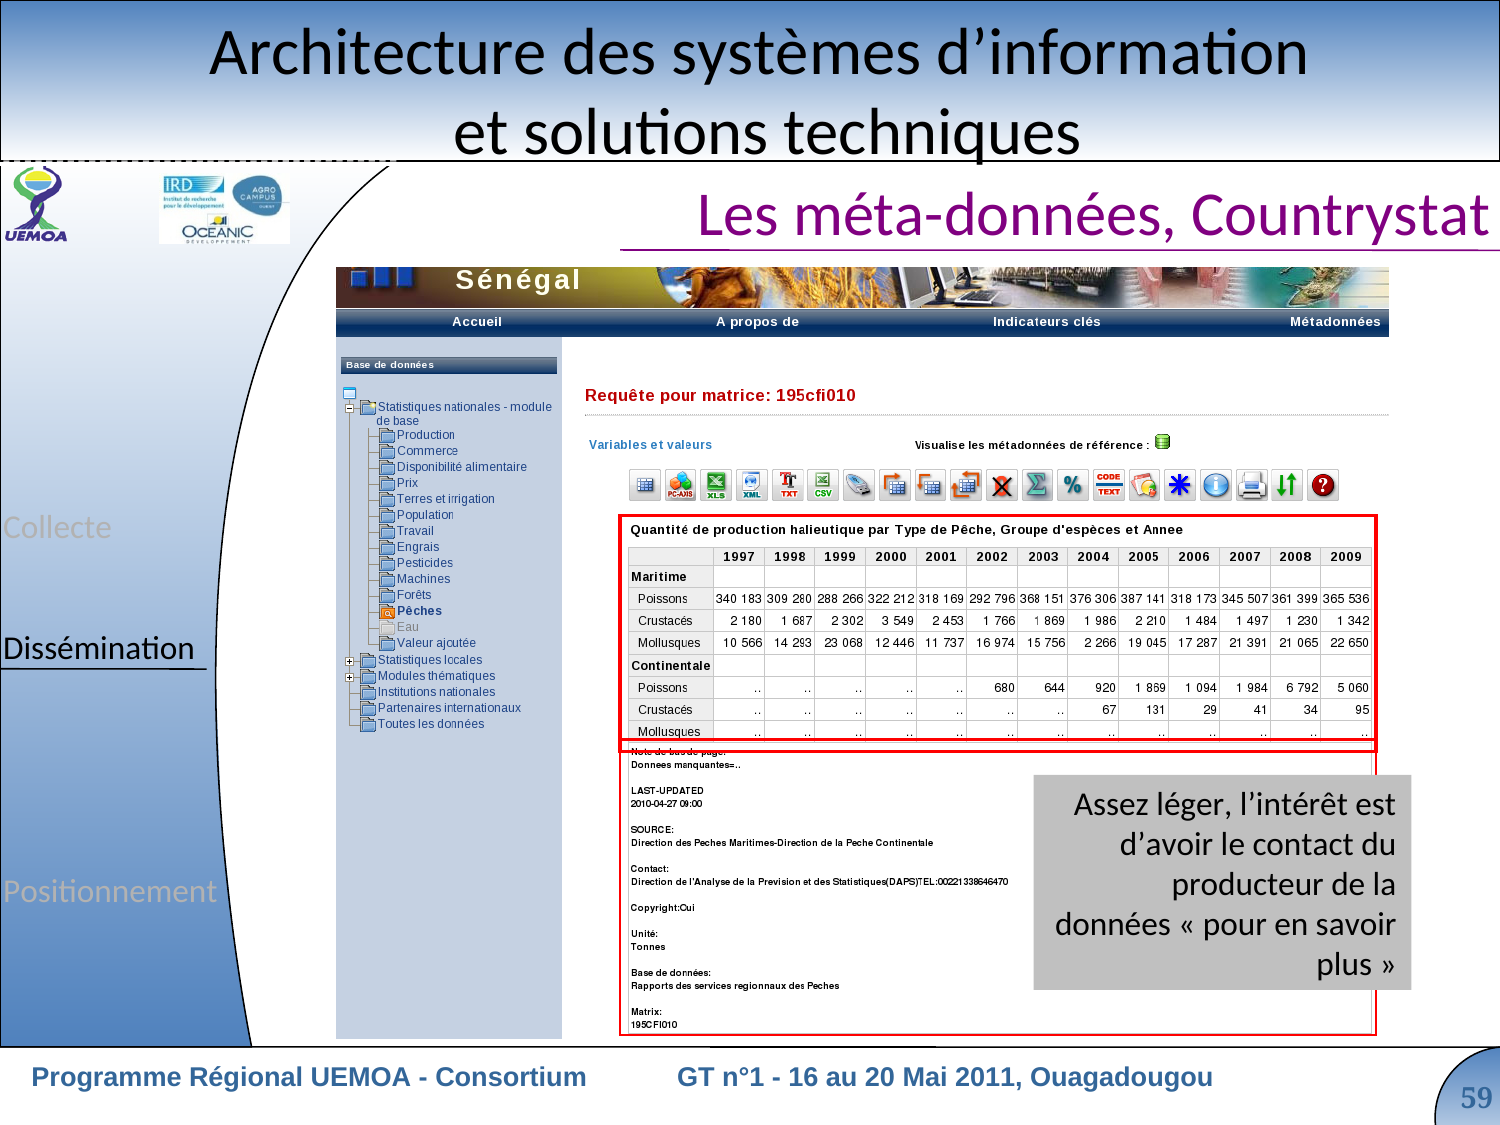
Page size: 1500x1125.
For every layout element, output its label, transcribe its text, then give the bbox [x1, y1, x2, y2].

text_box Collecte Dissémination Positionnement [0, 497, 314, 1039]
picture [336, 267, 1389, 1039]
picture [0, 166, 73, 244]
picture [159, 173, 265, 244]
text_box Architecture des systèmes d’information et solutions techniques [53, 0, 1483, 161]
text_box Les méta-données, Countrystat [265, 165, 1500, 256]
text_box Assez léger, l’intérêt est d’avoir le contact du producteur de la données « pour en savoir plus » [1033, 774, 1412, 990]
picture [622, 517, 1374, 738]
picture [621, 753, 1375, 1034]
picture [622, 741, 1374, 750]
